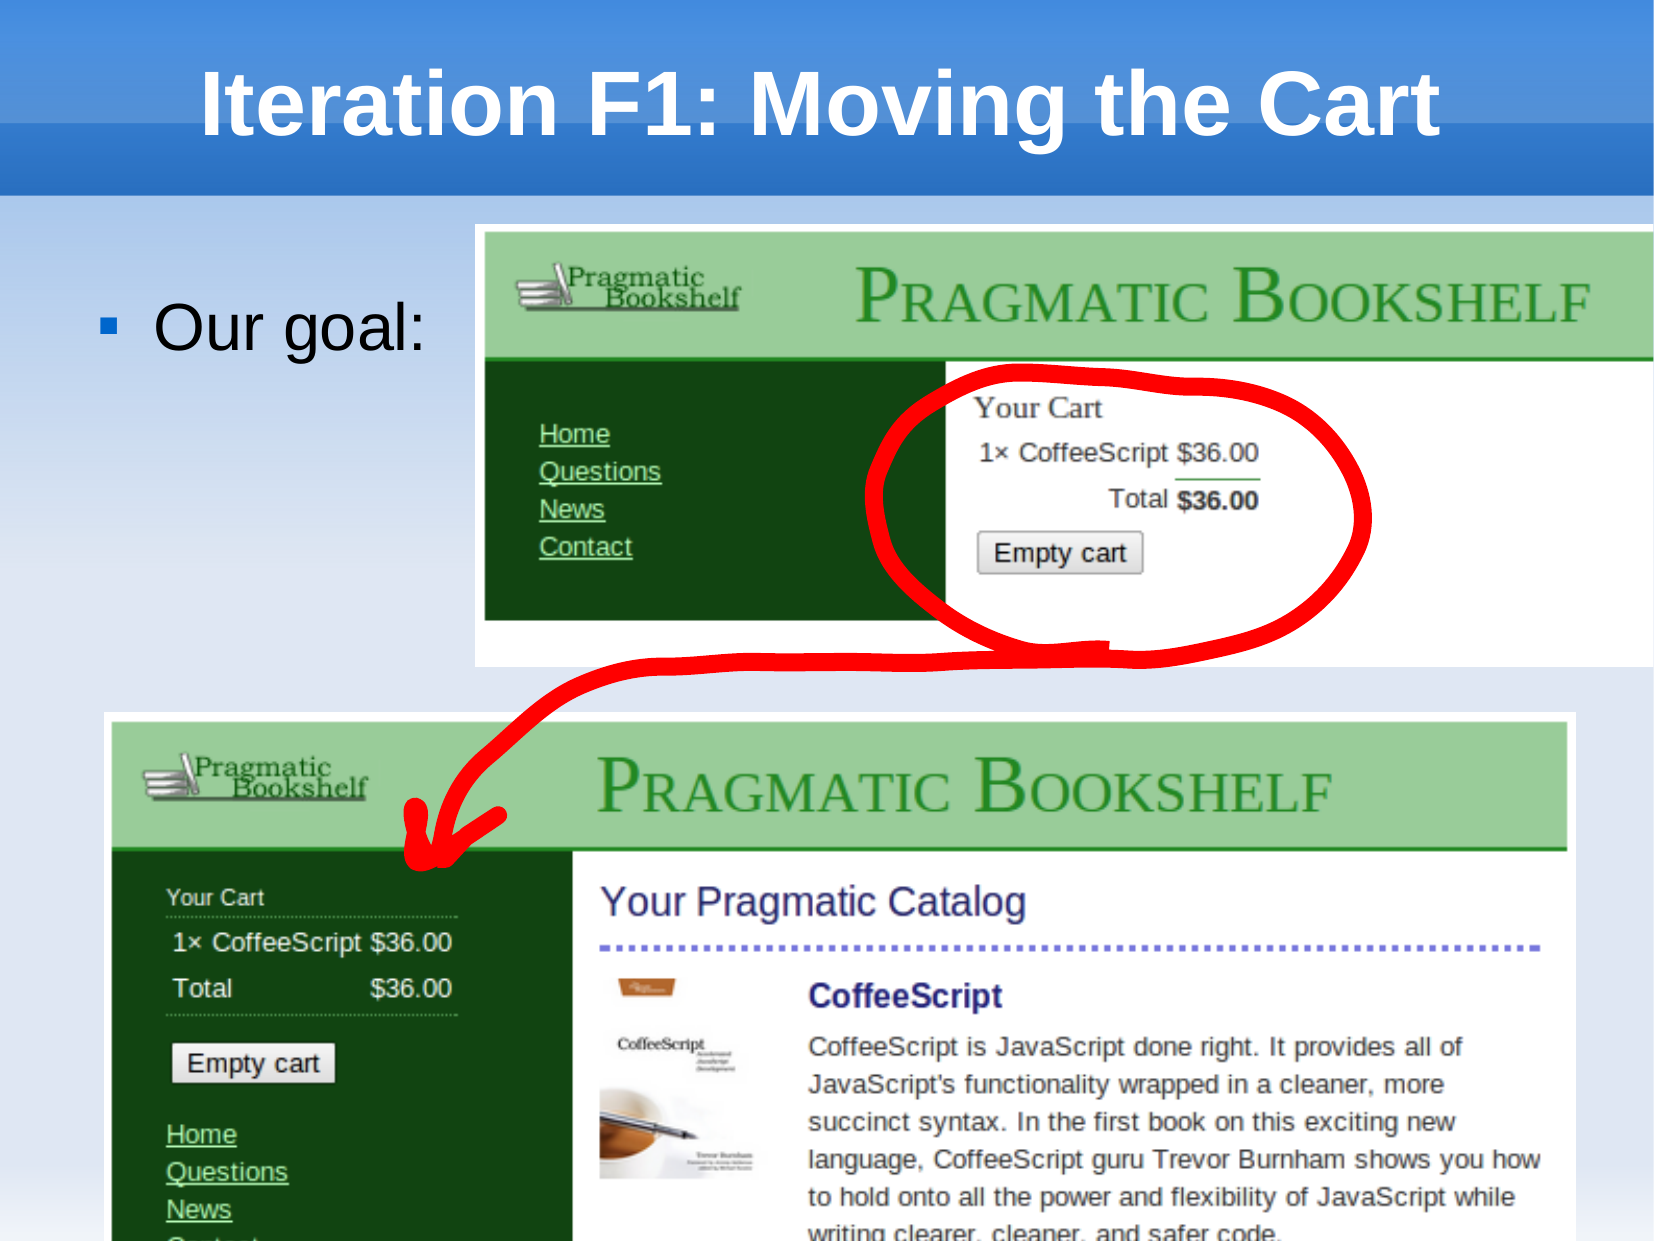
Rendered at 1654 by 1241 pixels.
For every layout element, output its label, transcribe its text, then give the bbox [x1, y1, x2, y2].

title Iteration F1: Moving the Cart [76, 7, 1565, 200]
list Our goal: [82, 290, 600, 1094]
picture [0, 0, 1654, 1241]
list Our goal: [555, 667, 1571, 712]
